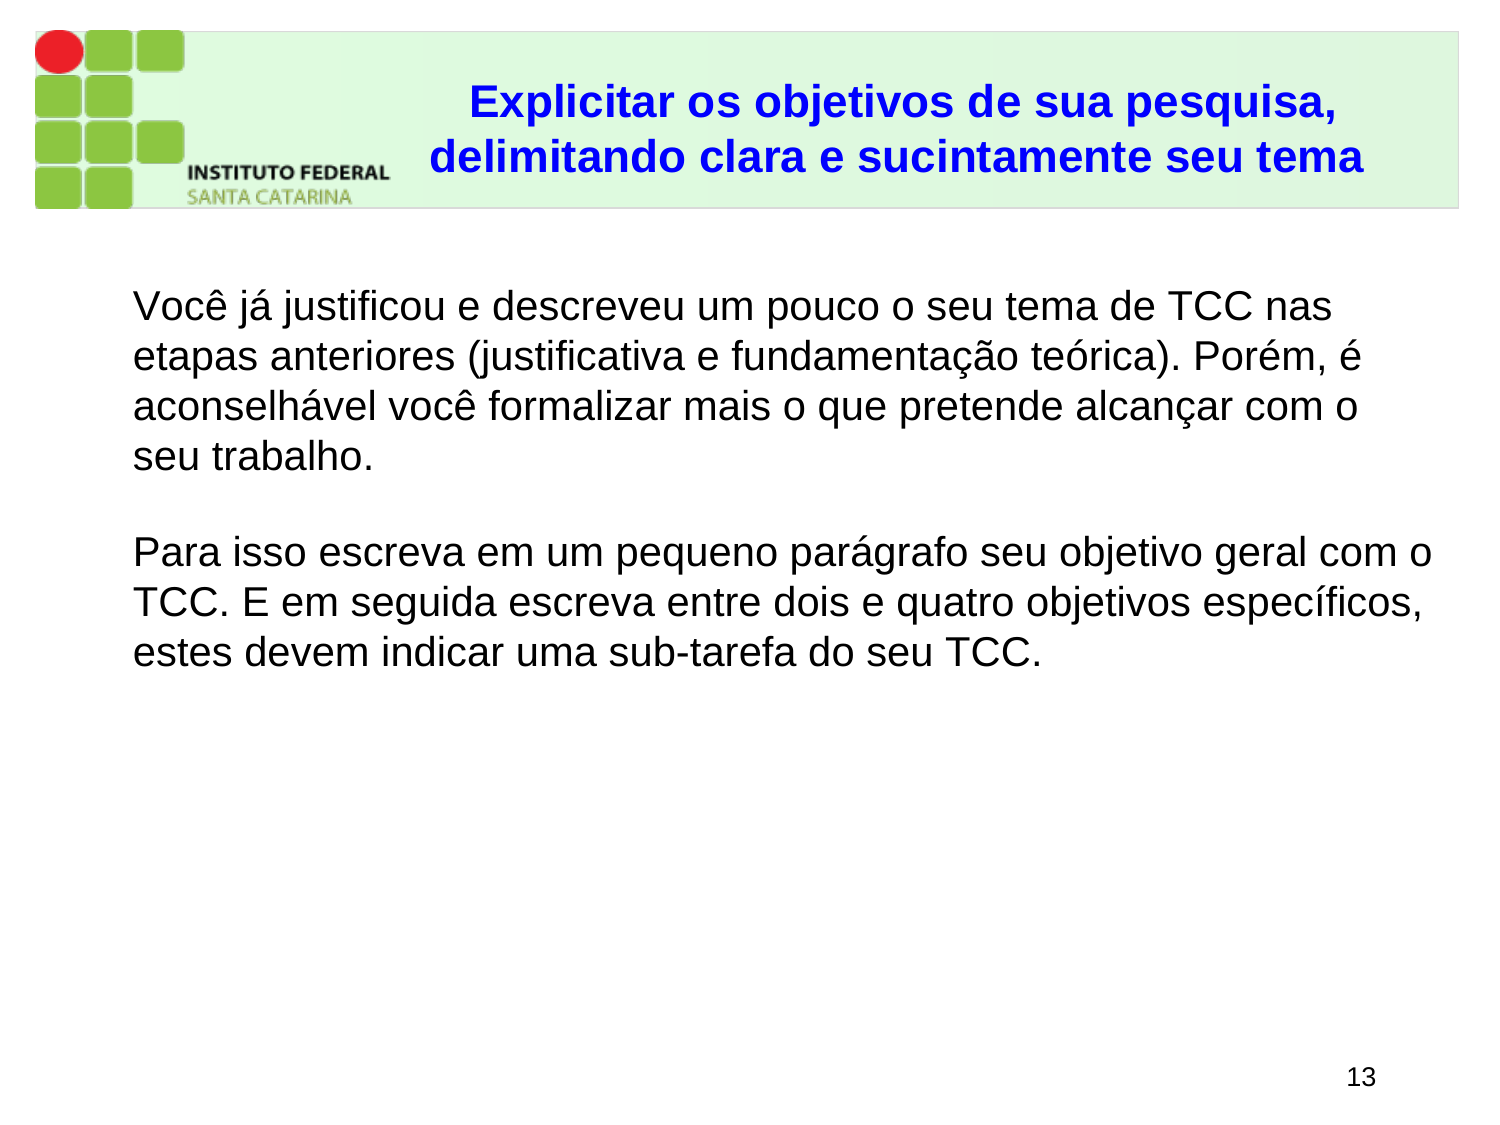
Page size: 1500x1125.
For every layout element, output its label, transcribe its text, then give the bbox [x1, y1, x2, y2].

text_box Você já justificou e descreveu um pouco o seu tema de TCC nas etapas anteriores (justificativa e fundamentação teórica). Porém, é aconselhável você formalizar mais o que pretende alcançar com o seu trabalho. Para isso escreva em um pequeno parágrafo seu objetivo geral com o TCC. E em seguida escreva entre dois e quatro objetivos específicos, estes devem indicar uma sub-tarefa do seu TCC. [118, 271, 1453, 682]
title Explicitar os objetivos de sua pesquisa, delimitando clara e sucintamente seu tema [425, 44, 1382, 209]
picture [35, 30, 391, 209]
